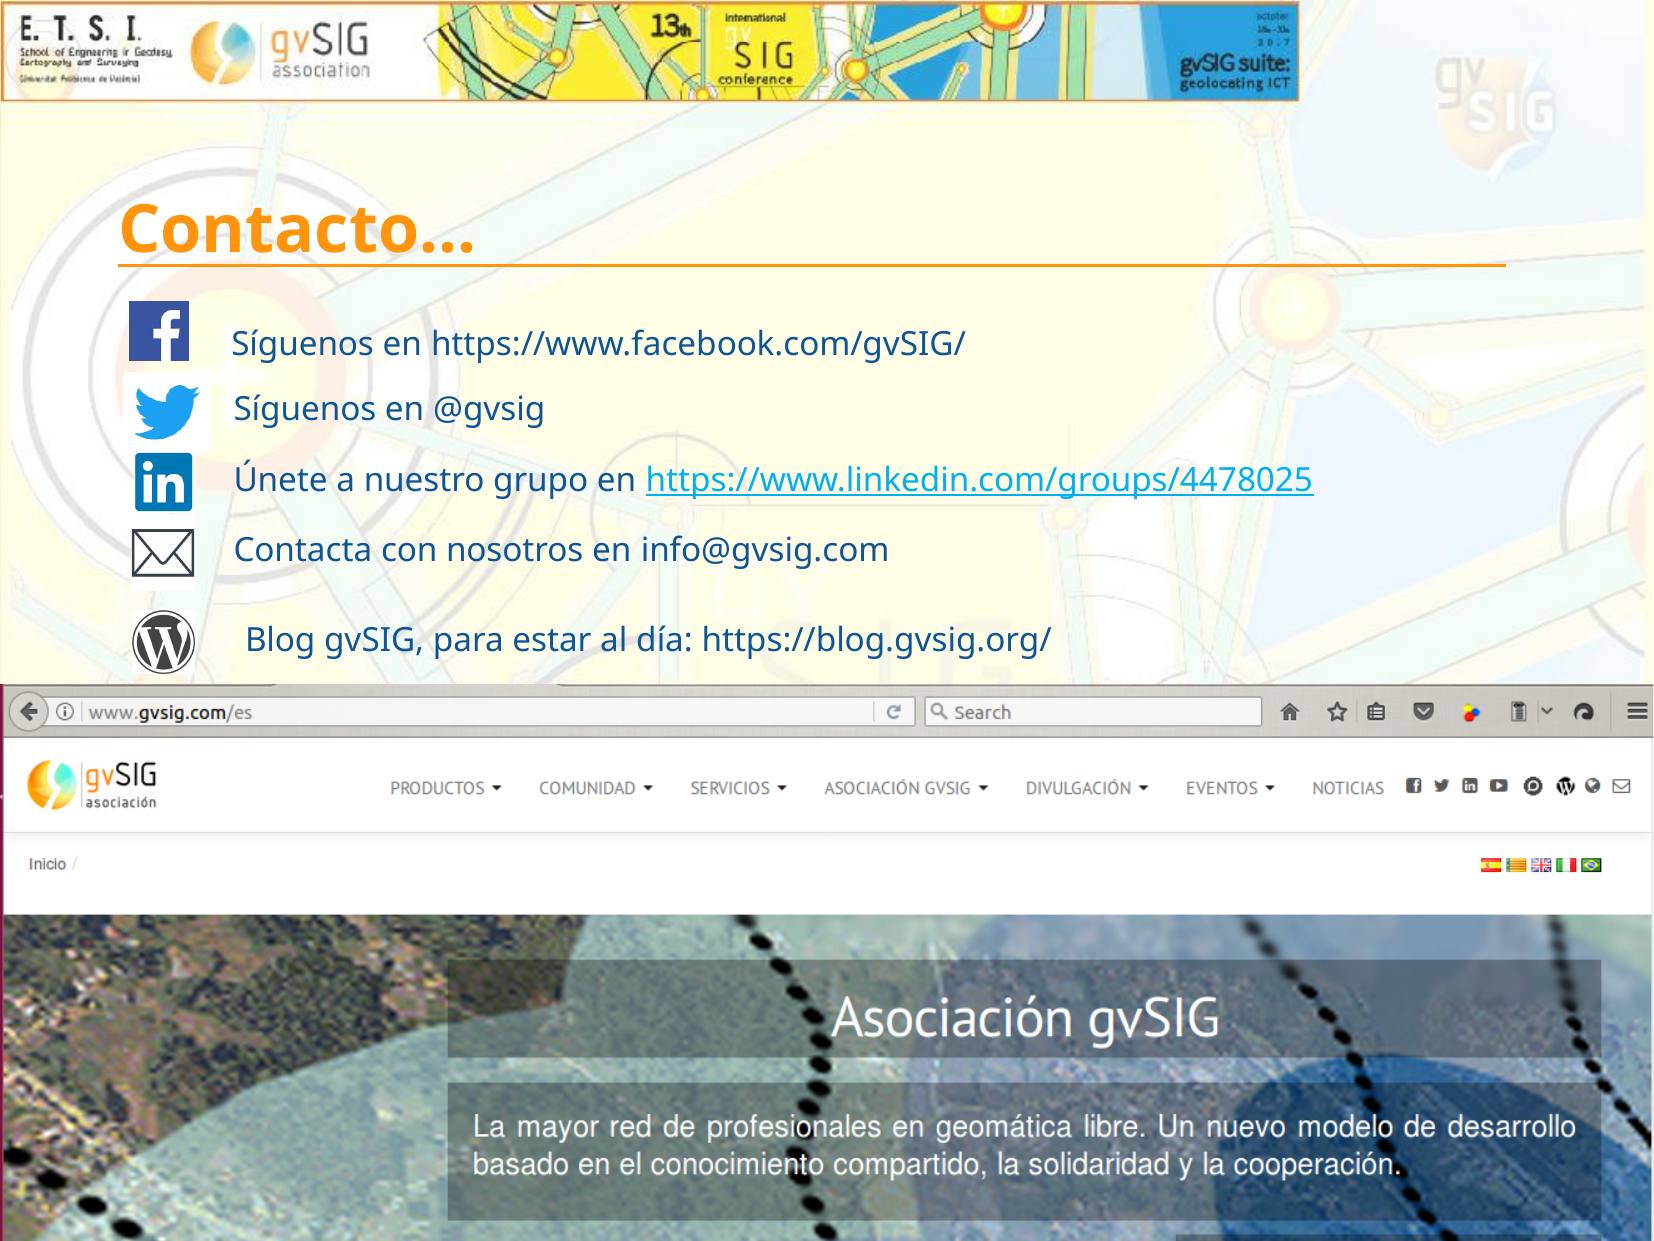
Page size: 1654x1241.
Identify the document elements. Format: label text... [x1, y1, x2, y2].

text_box Síguenos en https://www.facebook.com/gvSIG/ [216, 312, 1182, 380]
text_box Síguenos en @gvsig [218, 379, 1447, 450]
text_box Únete a nuestro grupo en https://www.linkedin.com/groups/4478025 [218, 450, 1447, 521]
picture [0, 0, 1654, 1241]
title Contacto... [118, 177, 1607, 276]
text_box Blog gvSIG, para estar al día: https://blog.gvsig.org/ [230, 608, 1477, 684]
text_box Contacta con nosotros en info@gvsig.com [218, 521, 1447, 592]
